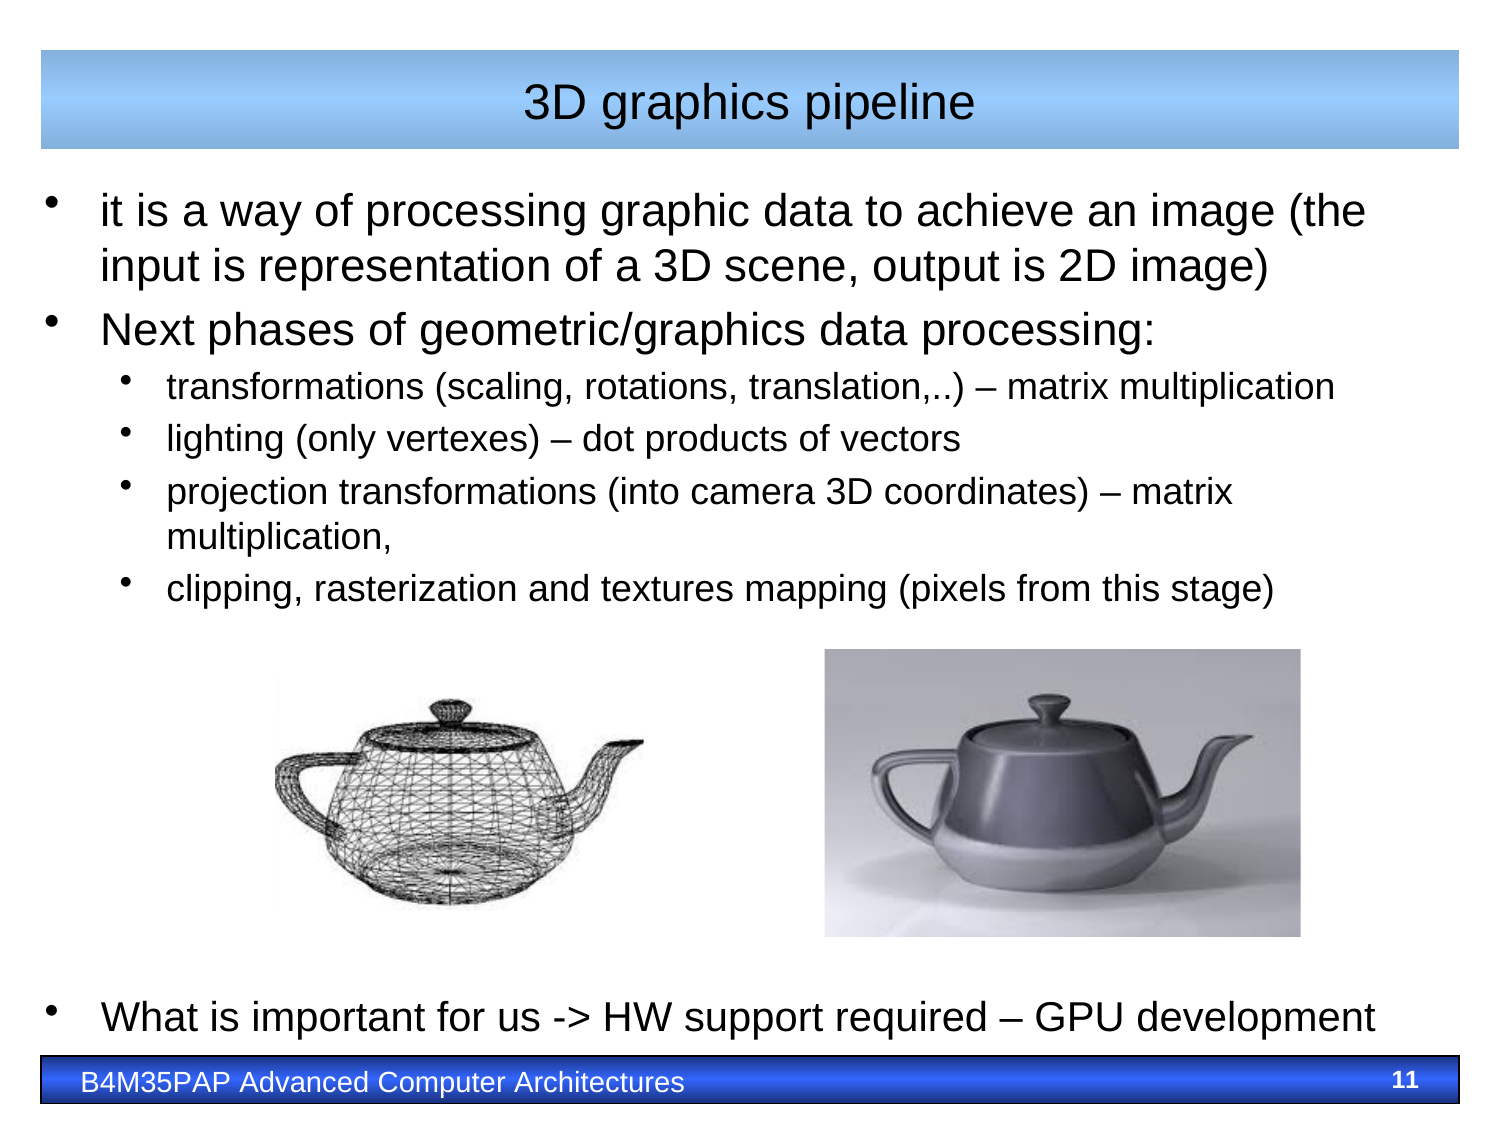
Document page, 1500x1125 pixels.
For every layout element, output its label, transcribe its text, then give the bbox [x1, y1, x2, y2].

picture [275, 676, 644, 911]
title 3D graphics pipeline [41, 50, 1459, 149]
picture [824, 649, 1301, 937]
list it is a way of processing graphic data to achieve an image (the input is representation of a 3D scene, output is 2D image) Next phases of geometric/graphics data processing: transformations (scaling, rotations, translation,..) – matrix multiplication lighting (only vertexes) – dot products of vectors projection transformations (into camera 3D coordinates) – matrix multiplication, clipping, rasterization and textures mapping (pixels from this stage) What is important for us -> HW support required – GPU development [29, 172, 1466, 1000]
